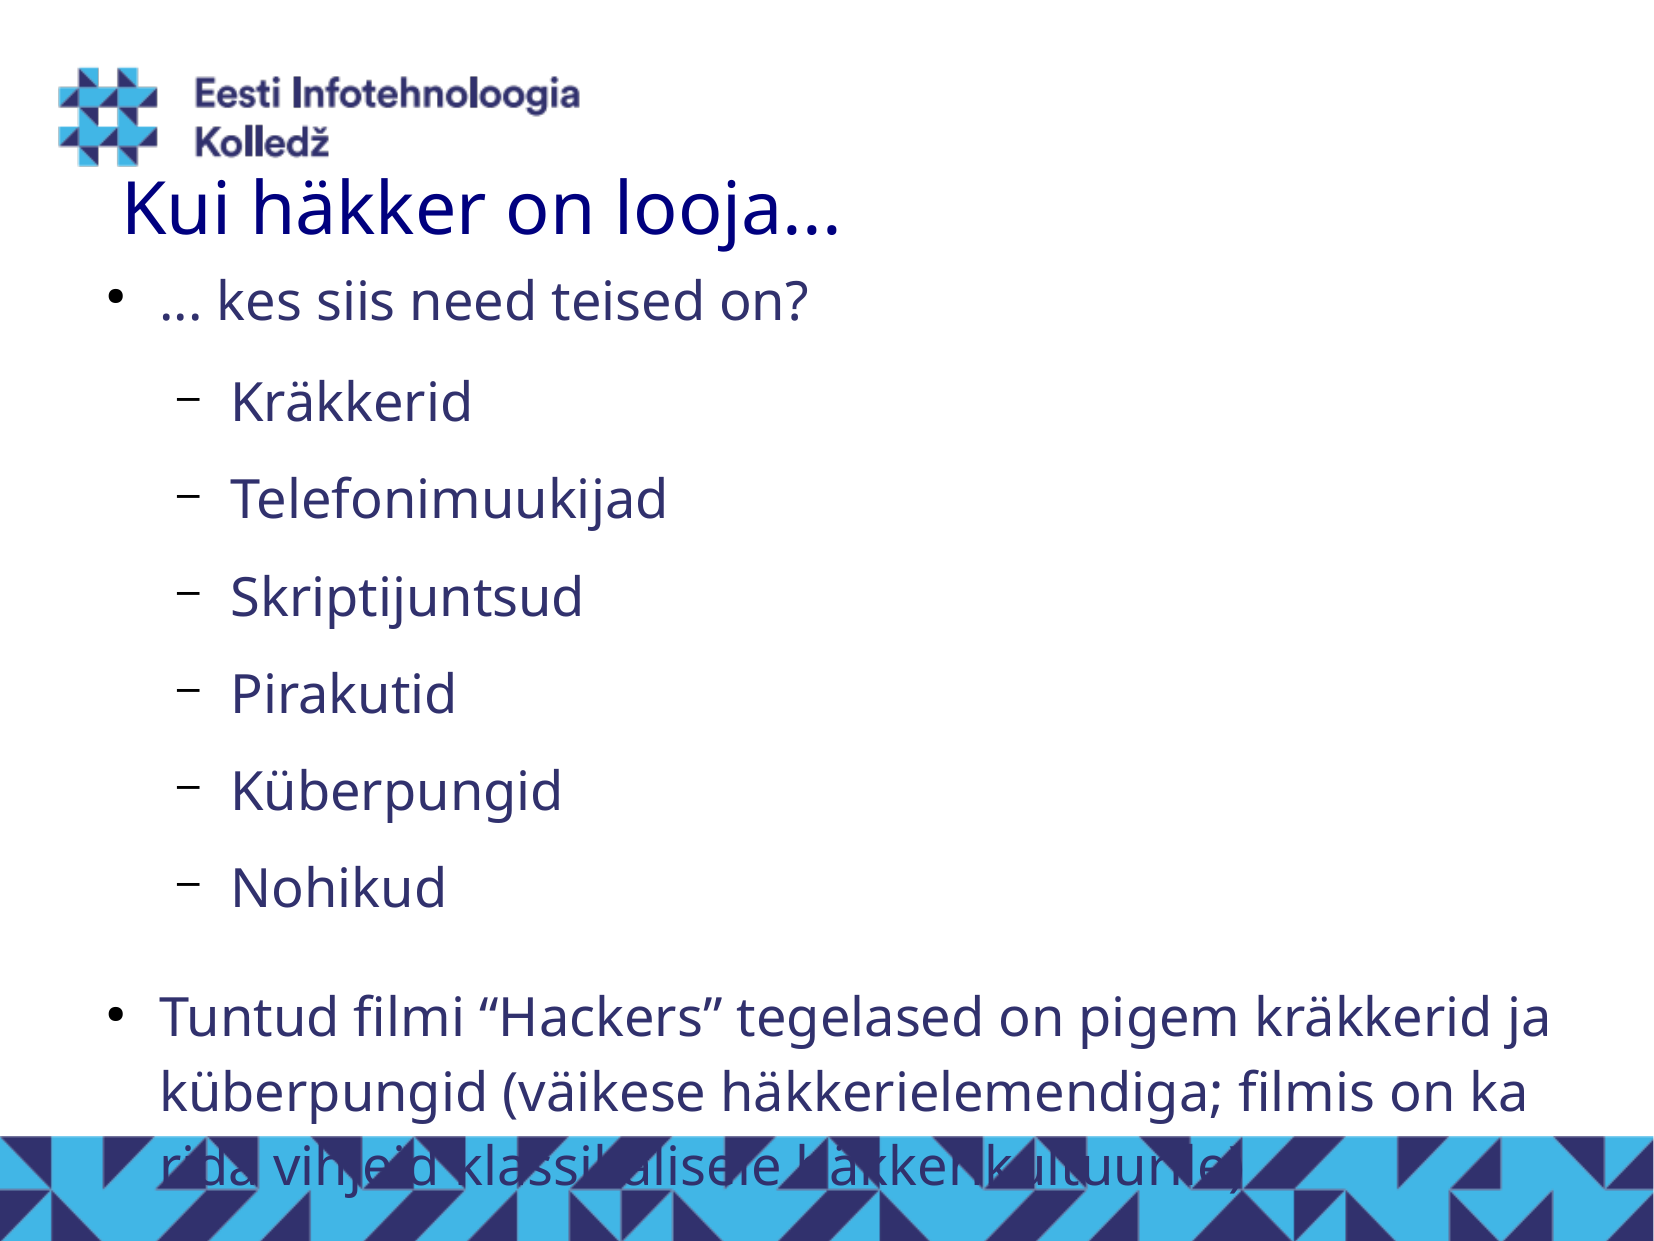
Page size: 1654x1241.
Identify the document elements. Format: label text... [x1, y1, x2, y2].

list ... kes siis need teised on? Kräkkerid Telefonimuukijad Skriptijuntsud Pirakutid Küberpungid Nohikud Tuntud filmi “Hackers” tegelased on pigem kräkkerid ja küberpungid (väikese häkkerielemendiga; filmis on ka rida vihjeid klassikalisele häkkerikultuurile) [88, 265, 1625, 1224]
title Kui häkker on looja... [121, 102, 1534, 265]
